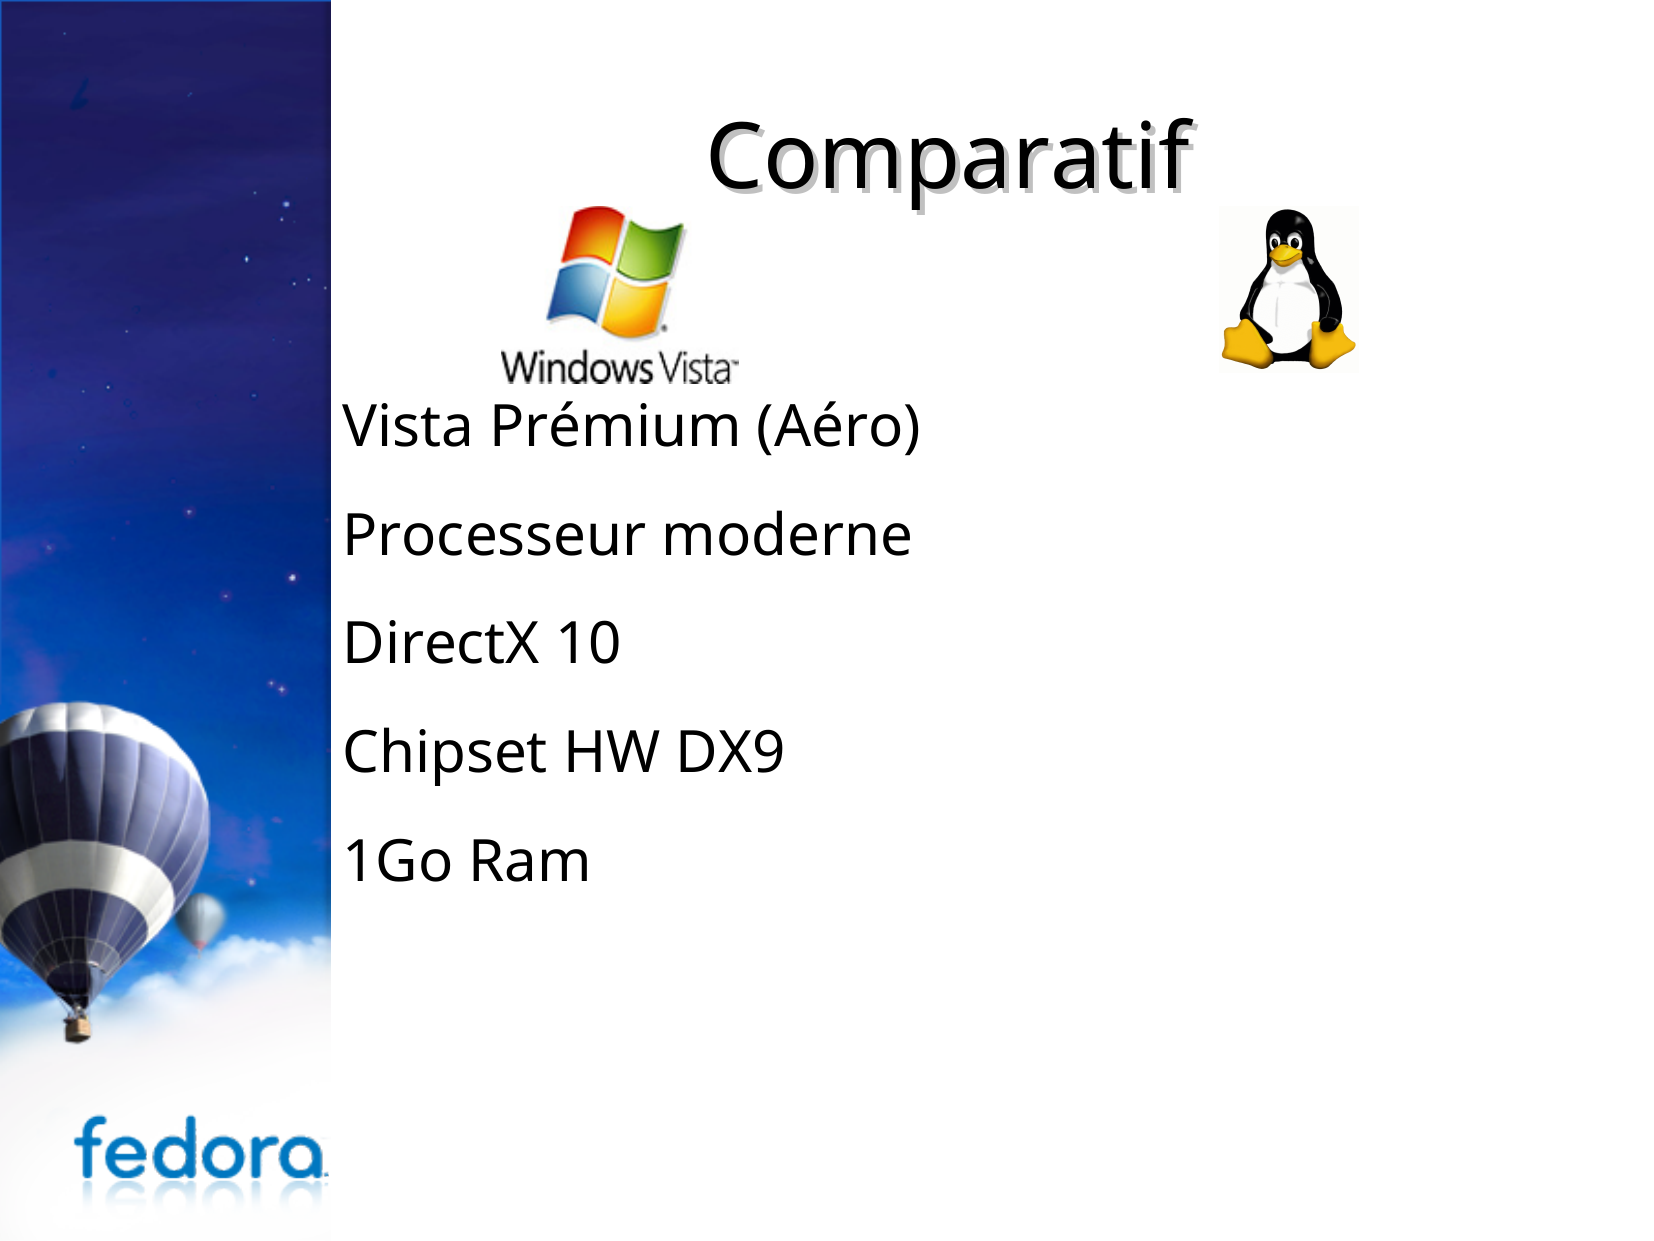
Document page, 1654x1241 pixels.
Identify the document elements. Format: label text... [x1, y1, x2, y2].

picture [0, 0, 331, 1241]
picture [1219, 206, 1359, 373]
title Comparatif [331, 49, 1571, 257]
picture [501, 206, 739, 384]
list Vista Prémium (Aéro) Processeur moderne DirectX 10 Chipset HW DX9 1Go Ram [331, 383, 975, 1114]
